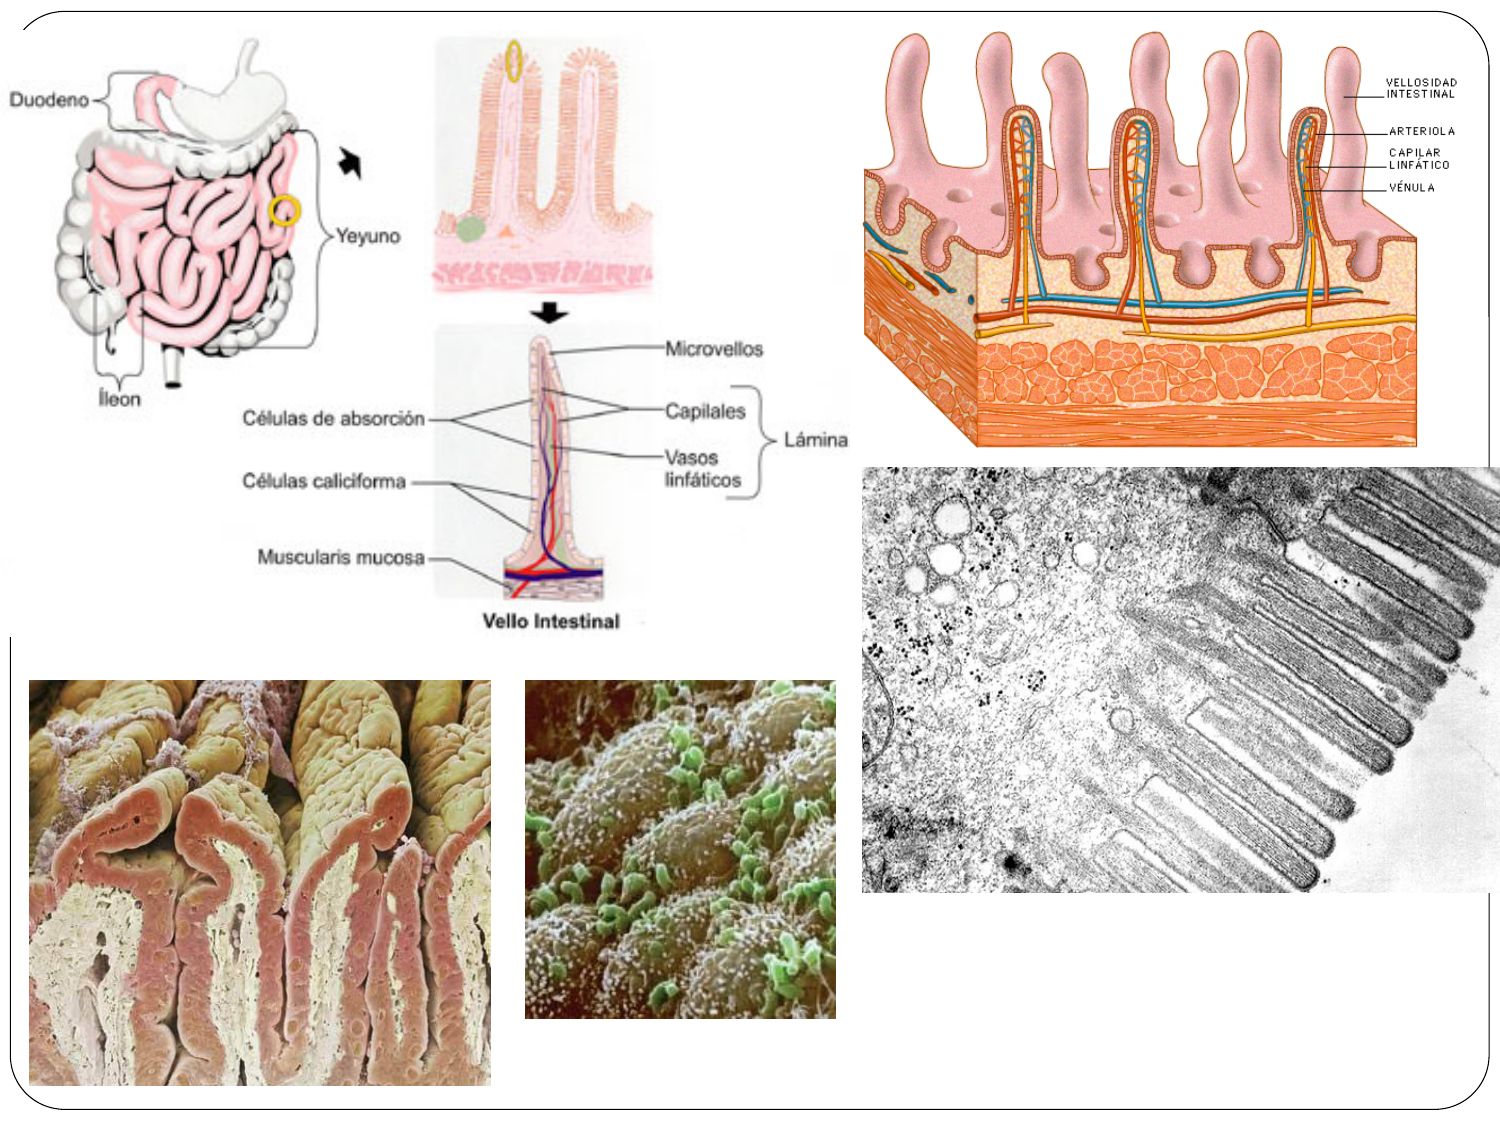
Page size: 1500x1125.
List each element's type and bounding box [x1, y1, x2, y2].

picture [525, 680, 836, 1019]
picture [0, 31, 850, 637]
picture [29, 680, 491, 1086]
picture [862, 467, 1500, 893]
picture [862, 31, 1460, 448]
